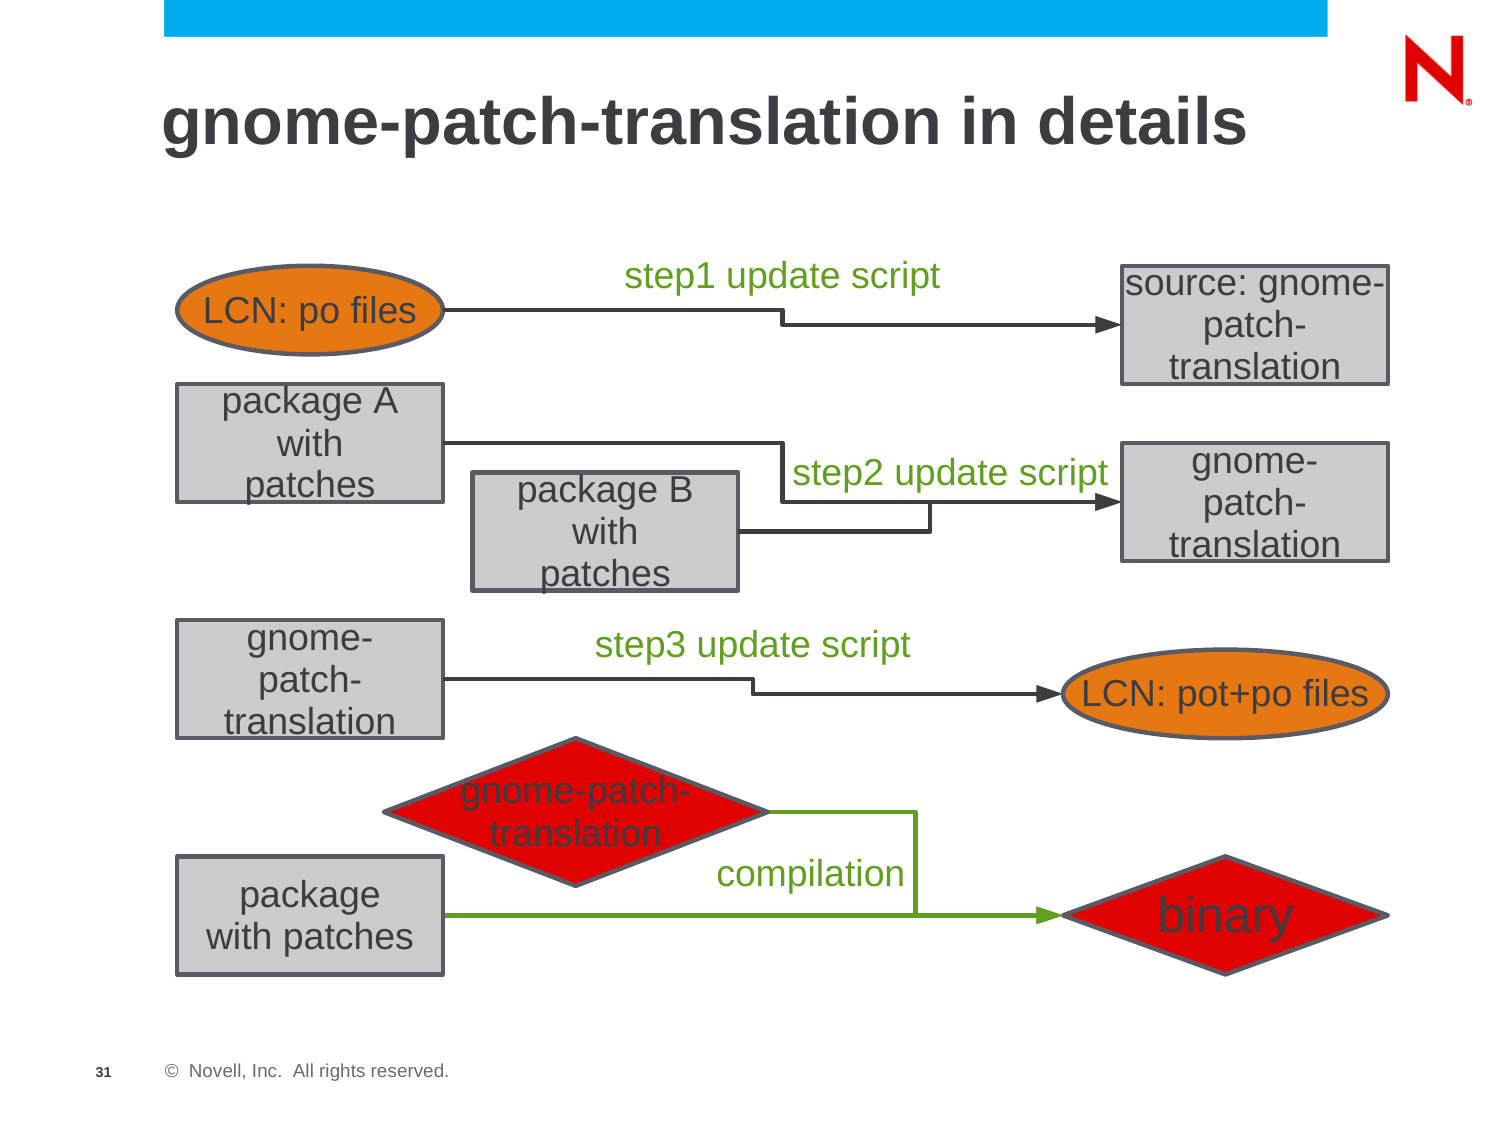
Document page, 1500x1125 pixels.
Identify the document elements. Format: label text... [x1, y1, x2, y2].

picture [1403, 32, 1473, 107]
text_box gnome- patch- translation [177, 620, 443, 739]
text_box package B with patches [472, 472, 739, 591]
text_box binary [1063, 856, 1388, 975]
text_box source: gnome- patch- translation [1122, 265, 1388, 384]
text_box package A with patches [177, 383, 443, 502]
text_box LCN: po files [177, 265, 443, 355]
text_box gnome- patch- translation [1122, 442, 1388, 562]
text_box package with patches [177, 856, 443, 975]
text_box gnome-patch- translation [383, 738, 768, 886]
title gnome-patch-translation in details [161, 41, 1383, 205]
text_box LCN: pot+po files [1062, 649, 1388, 739]
